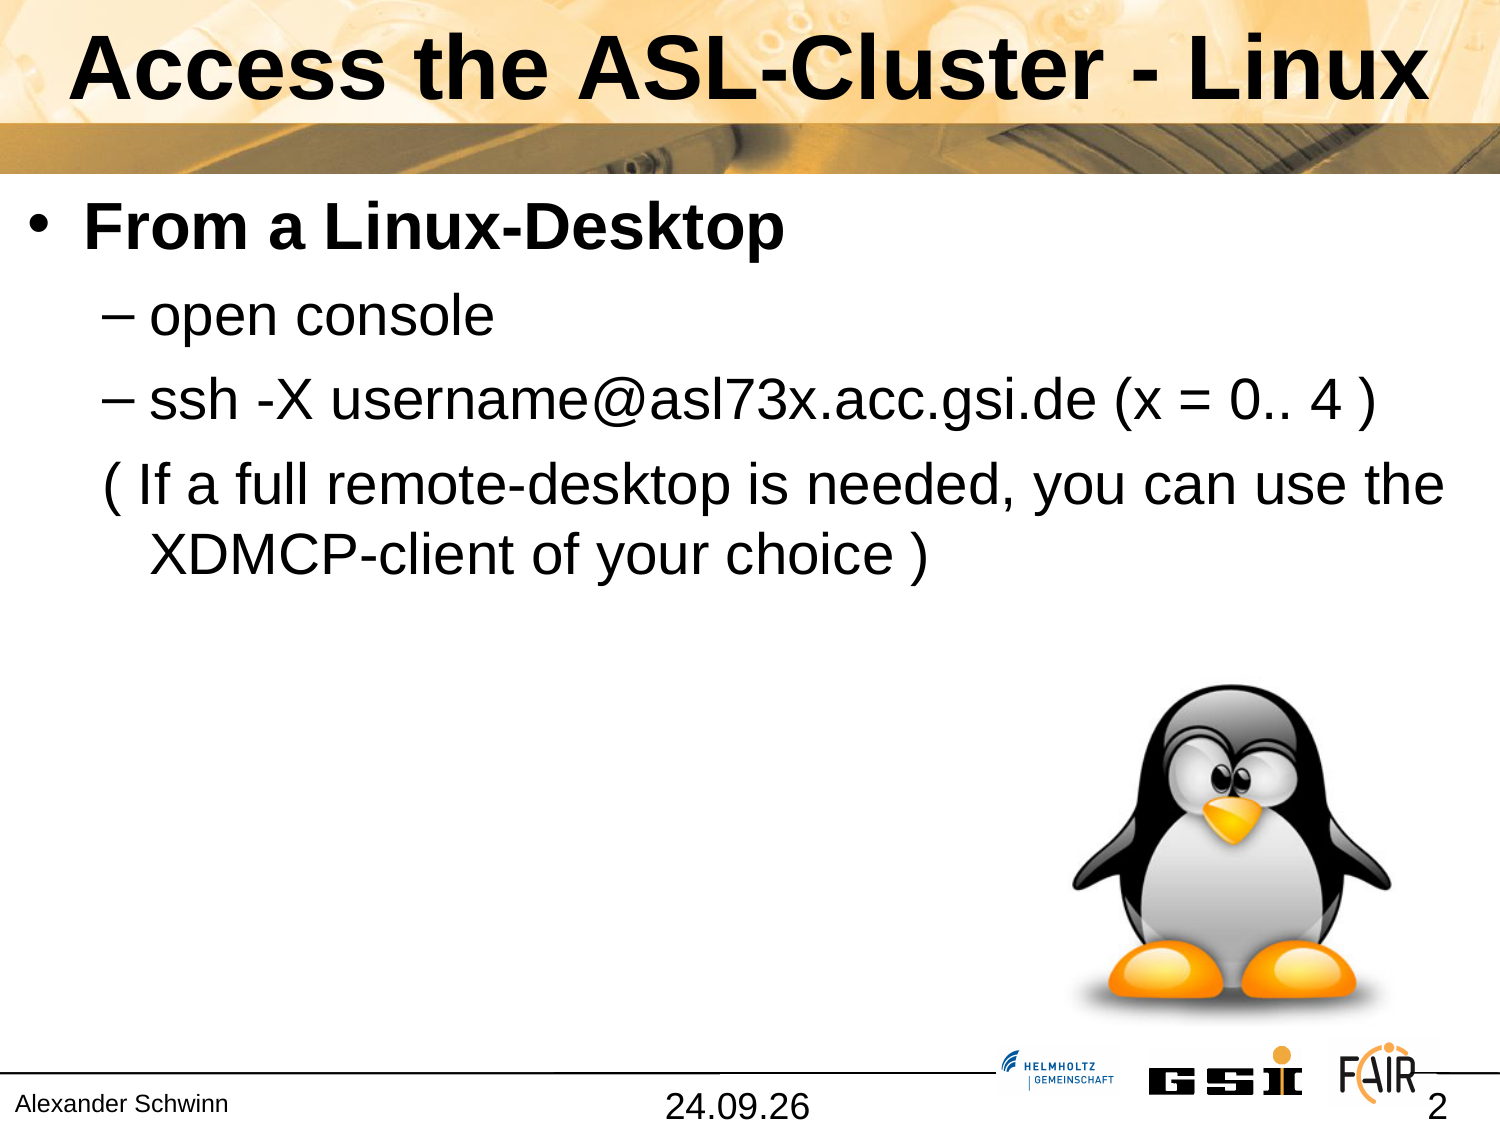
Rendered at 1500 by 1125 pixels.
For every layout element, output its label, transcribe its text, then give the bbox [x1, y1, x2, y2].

list From a Linux-Desktop open console ssh -X username@asl73x.acc.gsi.de (x = 0.. 4 ) ( If a full remote-desktop is needed, you can use the XDMCP-client of your choice ) [12, 174, 1500, 1051]
picture [1328, 1051, 1439, 1106]
picture [975, 656, 1488, 1038]
title Access the ASL-Cluster - Linux [0, 0, 1500, 126]
picture [996, 1051, 1121, 1095]
picture [0, 126, 1500, 175]
picture [1149, 1051, 1302, 1095]
